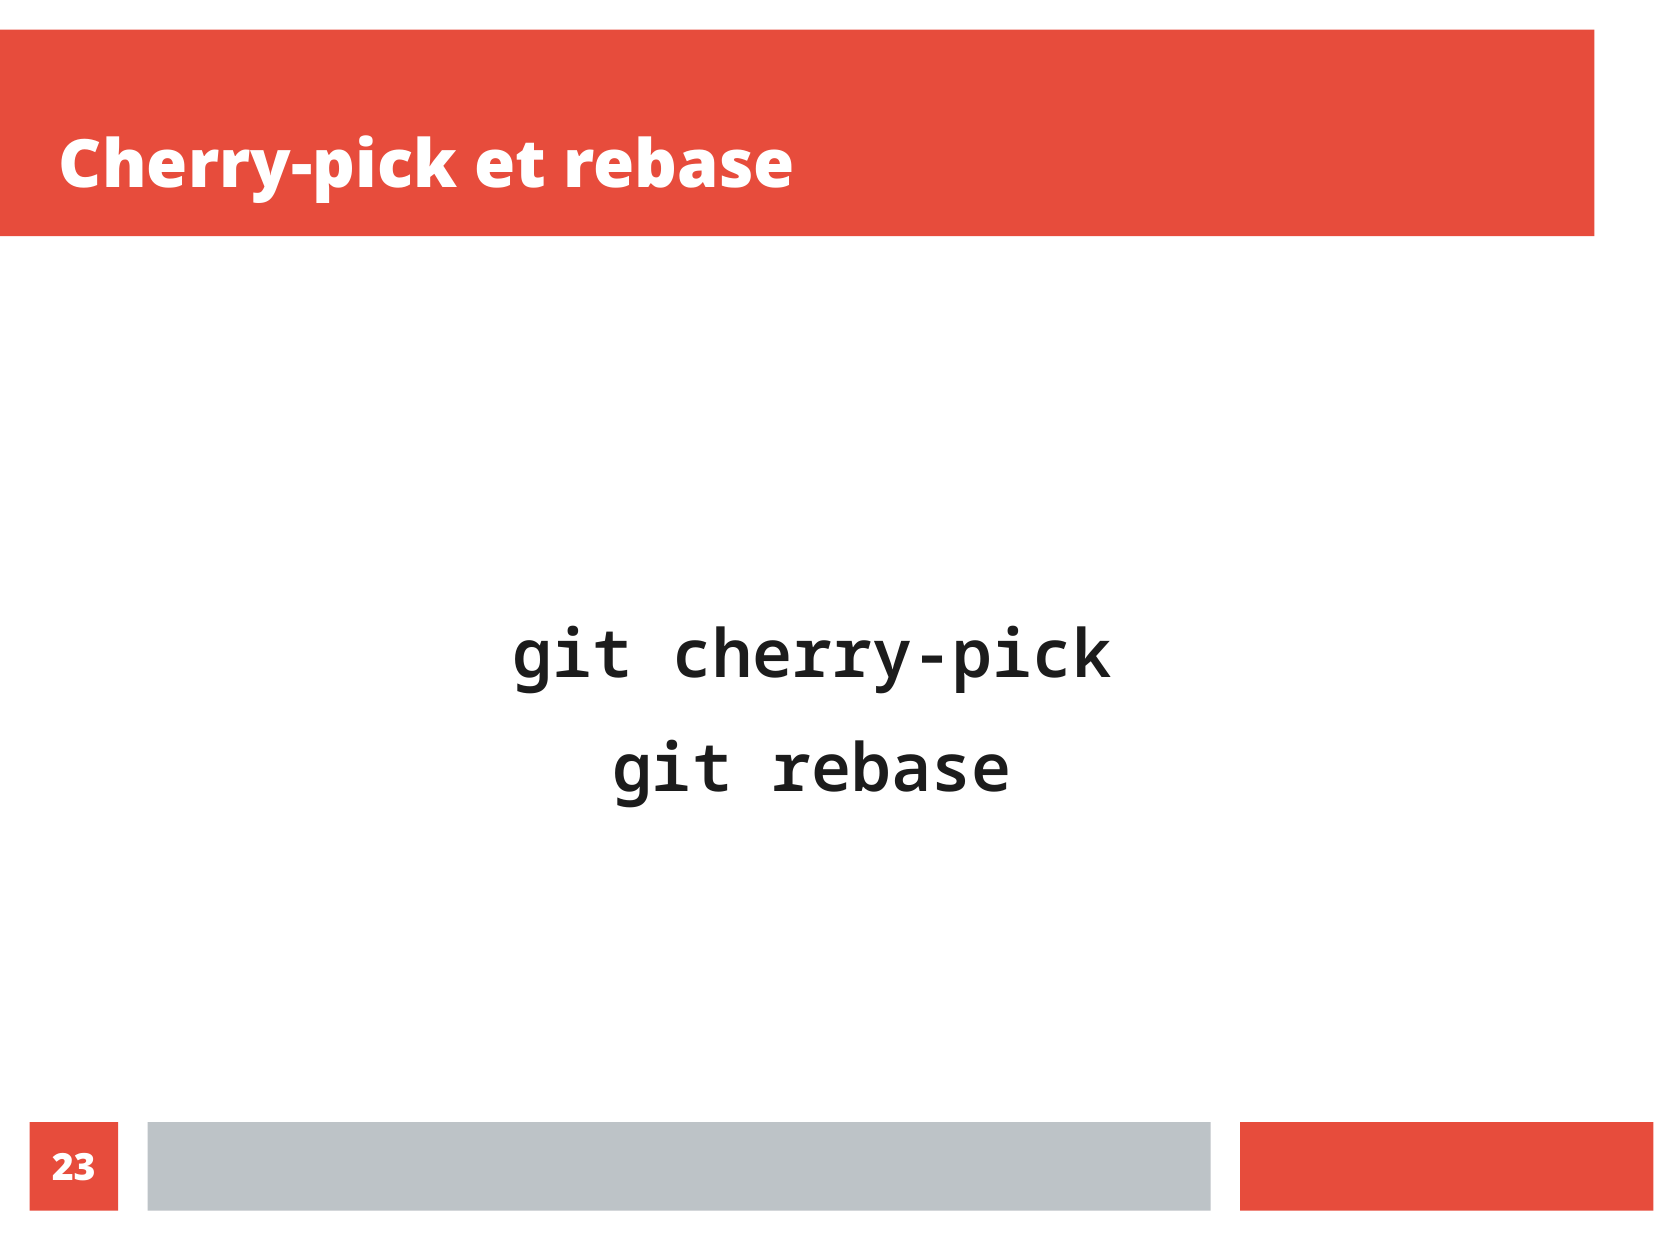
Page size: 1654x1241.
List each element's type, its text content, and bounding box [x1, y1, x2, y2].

list git cherry-pick git rebase [59, 324, 1565, 1093]
title Cherry-pick et rebase [59, 59, 1595, 207]
